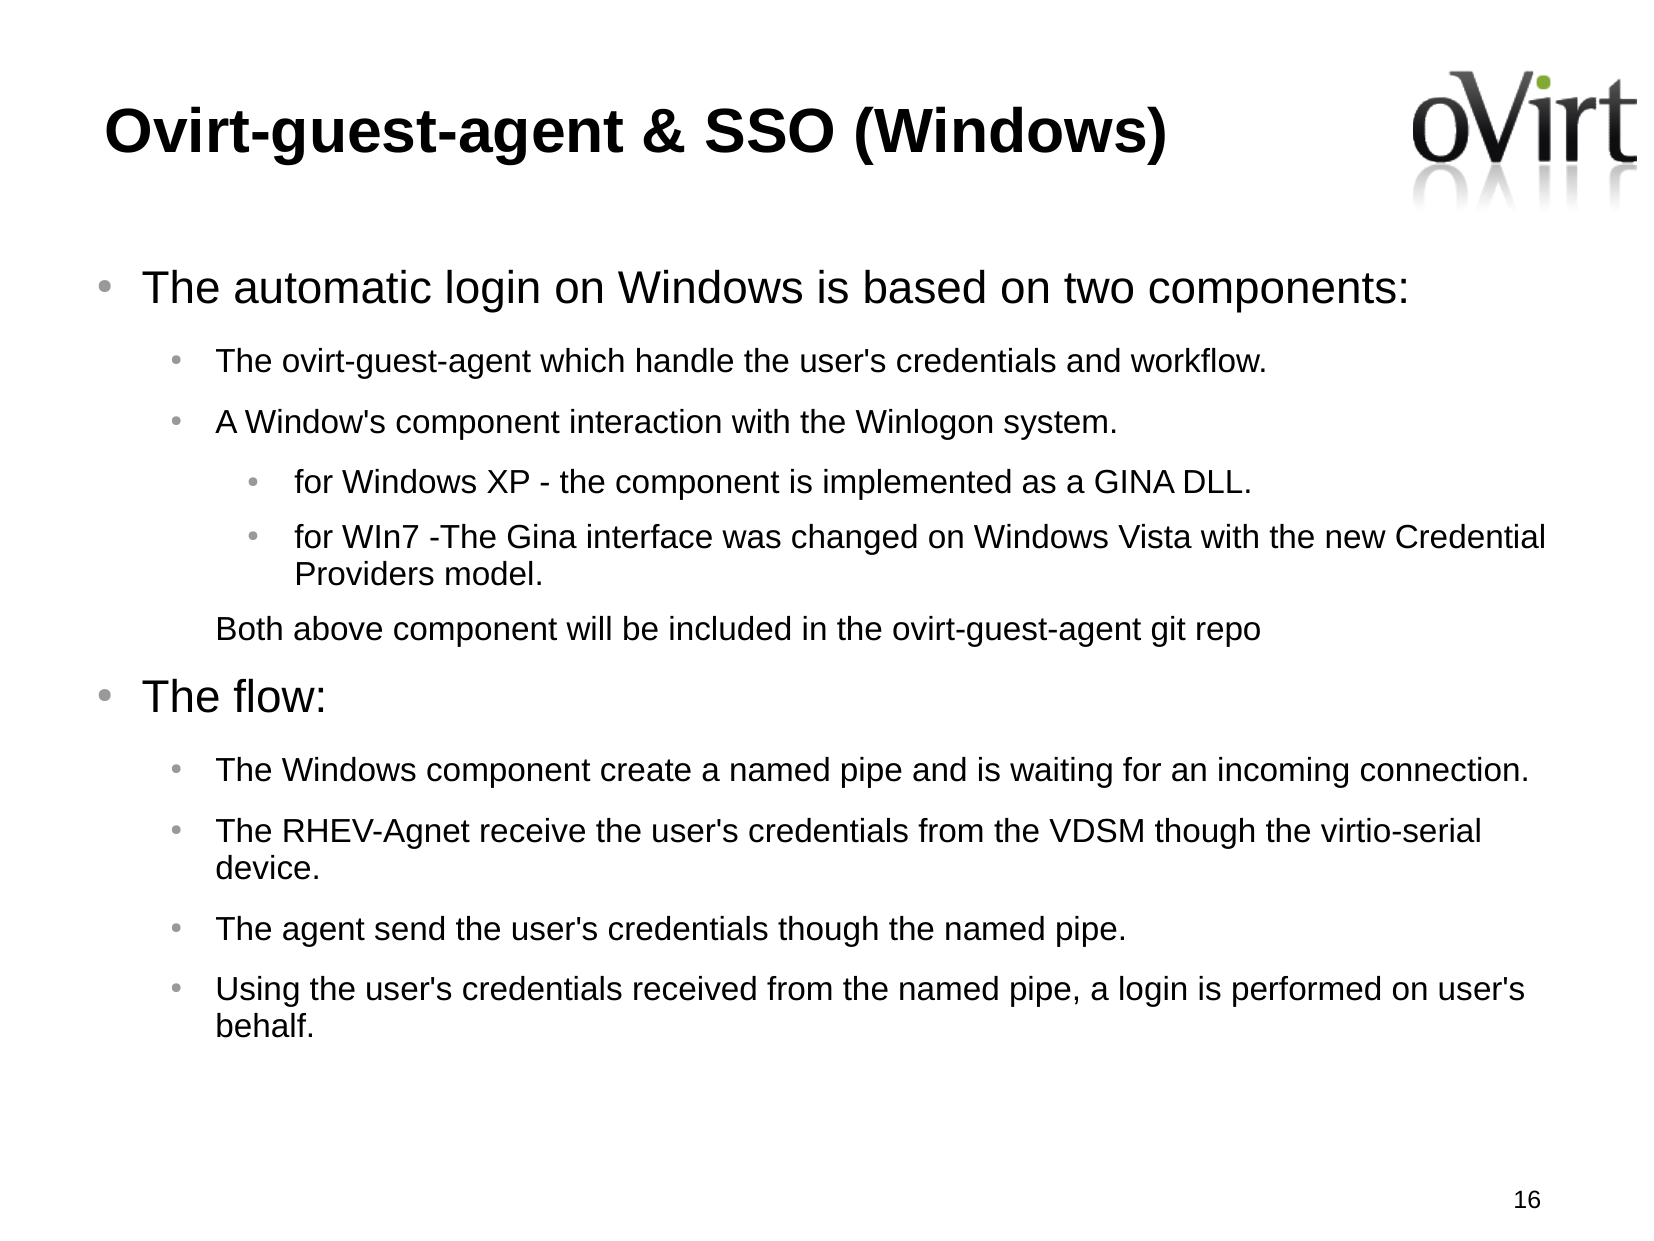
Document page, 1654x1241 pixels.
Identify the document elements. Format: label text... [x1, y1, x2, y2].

list The automatic login on Windows is based on two components: The ovirt-guest-agent which handle the user's credentials and workflow. A Window's component interaction with the Winlogon system. for Windows XP - the component is implemented as a GINA DLL. for WIn7 -The Gina interface was changed on Windows Vista with the new Credential Providers model. Both above component will be included in the ovirt-guest-agent git repo The flow: The Windows component create a named pipe and is waiting for an incoming connection. The RHEV-Agnet receive the user's credentials from the VDSM though the virtio-serial device. The agent send the user's credentials though the named pipe. Using the user's credentials received from the named pipe, a login is performed on user's behalf. [81, 261, 1570, 1055]
picture [1413, 63, 1637, 212]
title Ovirt-guest-agent & SSO (Windows) [82, 37, 1303, 226]
